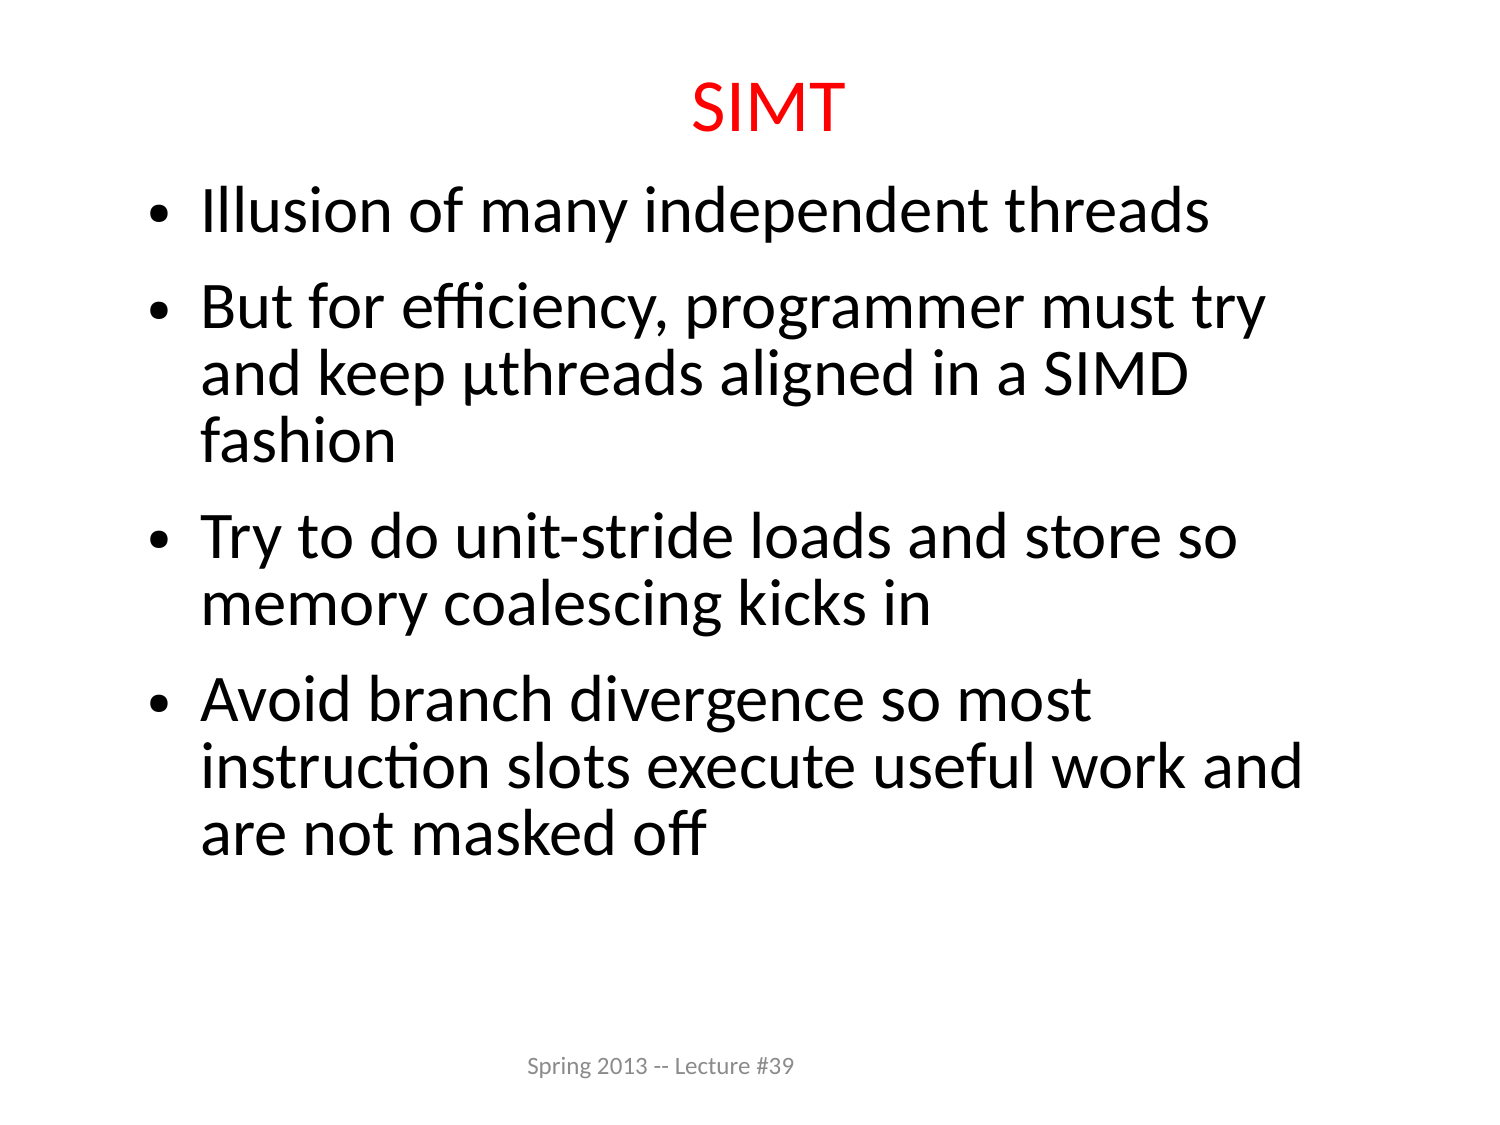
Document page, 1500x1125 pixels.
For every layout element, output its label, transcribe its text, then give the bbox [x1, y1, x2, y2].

title SIMT [75, 37, 1463, 188]
list Illusion of many independent threads But for efficiency, programmer must try and keep µthreads aligned in a SIMD fashion Try to do unit-stride loads and store so memory coalescing kicks in Avoid branch divergence so most instruction slots execute useful work and are not masked off [114, 174, 1375, 1005]
